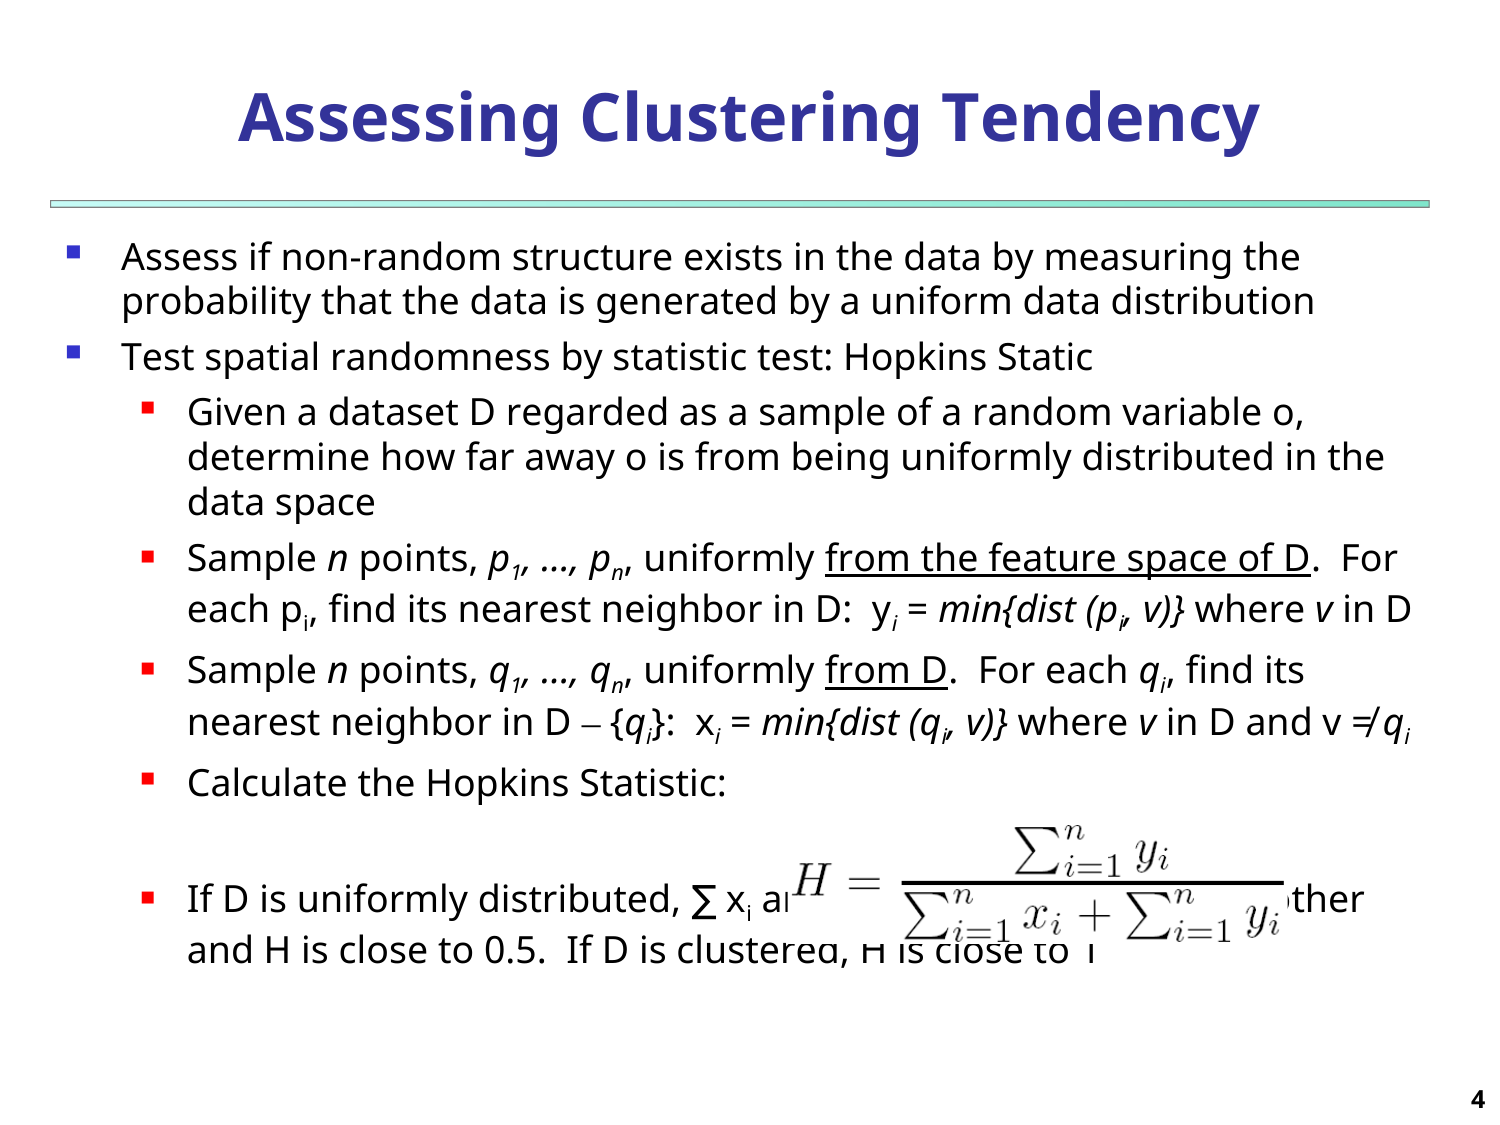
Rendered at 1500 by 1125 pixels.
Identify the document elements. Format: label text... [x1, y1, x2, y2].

text_box <number> [1187, 1062, 1500, 1125]
title Assessing Clustering Tendency [0, 62, 1500, 163]
list Assess if non-random structure exists in the data by measuring the probability that the data is generated by a uniform data distribution Test spatial randomness by statistic test: Hopkins Static Given a dataset D regarded as a sample of a random variable o, determine how far away o is from being uniformly distributed in the data space Sample n points, p1, …, pn, uniformly from the feature space of D. For each pi, find its nearest neighbor in D: yi = min{dist (pi, v)} where v in D Sample n points, q1, …, qn, uniformly from D. For each qi, find its nearest neighbor in D – {qi}: xi = min{dist (qi, v)} where v in D and v ≠ qi Calculate the Hopkins Statistic: If D is uniformly distributed, ∑ xi and ∑ yi will be close to each other and H is close to 0.5. If D is clustered, H is close to 1 [49, 224, 1438, 1125]
picture [787, 823, 1288, 944]
